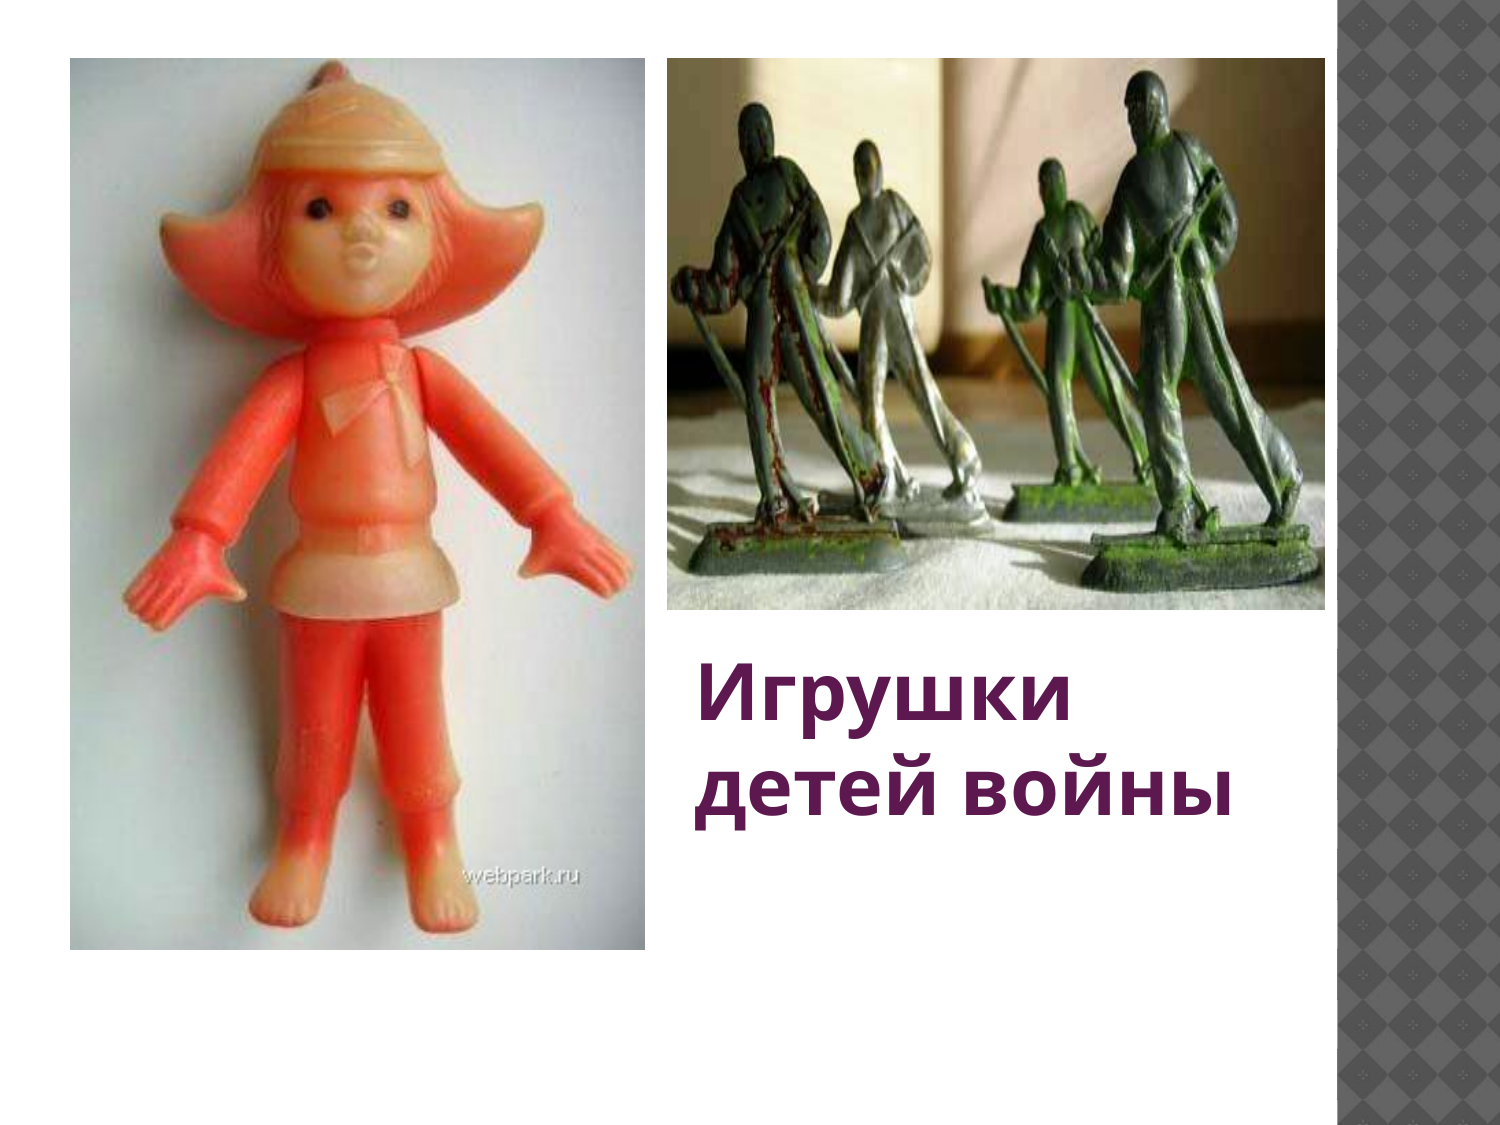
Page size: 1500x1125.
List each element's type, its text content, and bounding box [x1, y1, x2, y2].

picture [667, 58, 1325, 610]
picture [70, 58, 645, 950]
title Игрушки детей войны [679, 610, 1263, 914]
